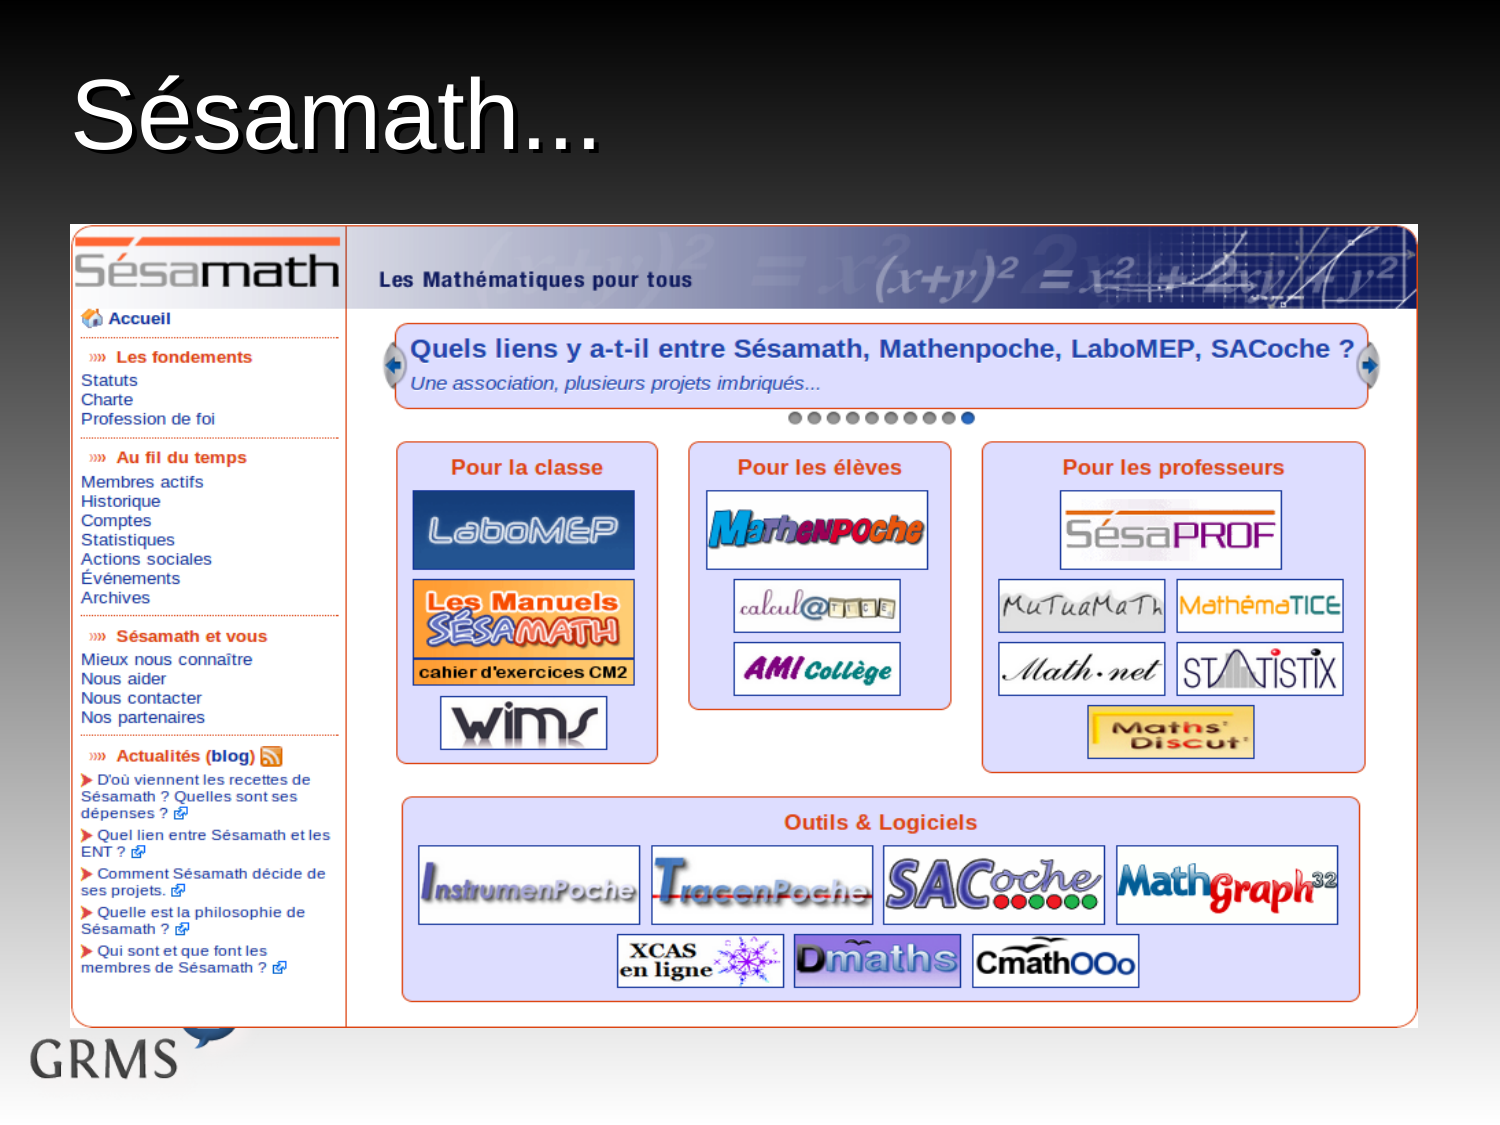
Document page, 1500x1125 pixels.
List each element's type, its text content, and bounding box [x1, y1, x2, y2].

picture [16, 224, 1418, 1107]
title Sésamath... [70, 35, 1441, 190]
